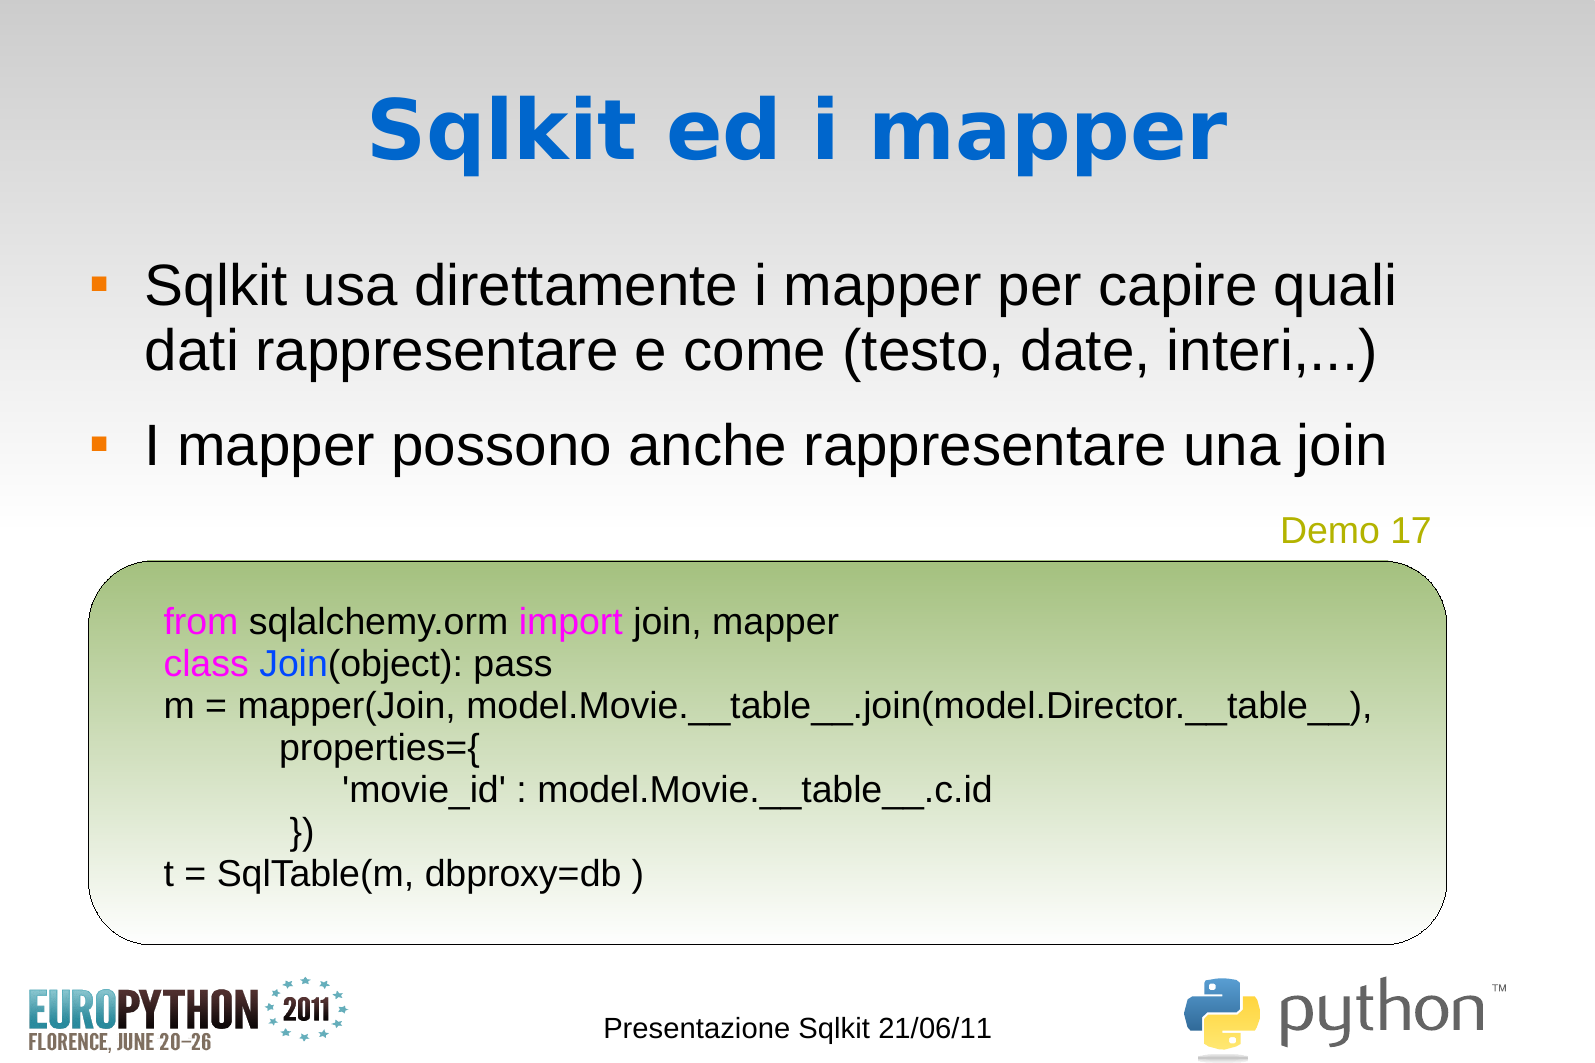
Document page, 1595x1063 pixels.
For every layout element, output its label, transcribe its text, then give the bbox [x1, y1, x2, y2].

text_box from sqlalchemy.orm import join, mapper class Join(object): pass m = mapper(Join, model.Movie.__table__.join(model.Director.__table__), properties={ 'movie_id' : model.Movie.__table__.c.id }) t = SqlTable(m, dbproxy=db ) [148, 592, 1388, 909]
text_box [88, 561, 1447, 945]
text_box Demo 17 [1265, 501, 1447, 562]
picture [29, 974, 355, 1058]
title Sqlkit ed i mapper [79, 49, 1515, 213]
list Sqlkit usa direttamente i mapper per capire quali dati rappresentare e come (testo, date, interi,...) I mapper possono anche rappresentare una join [74, 253, 1510, 940]
